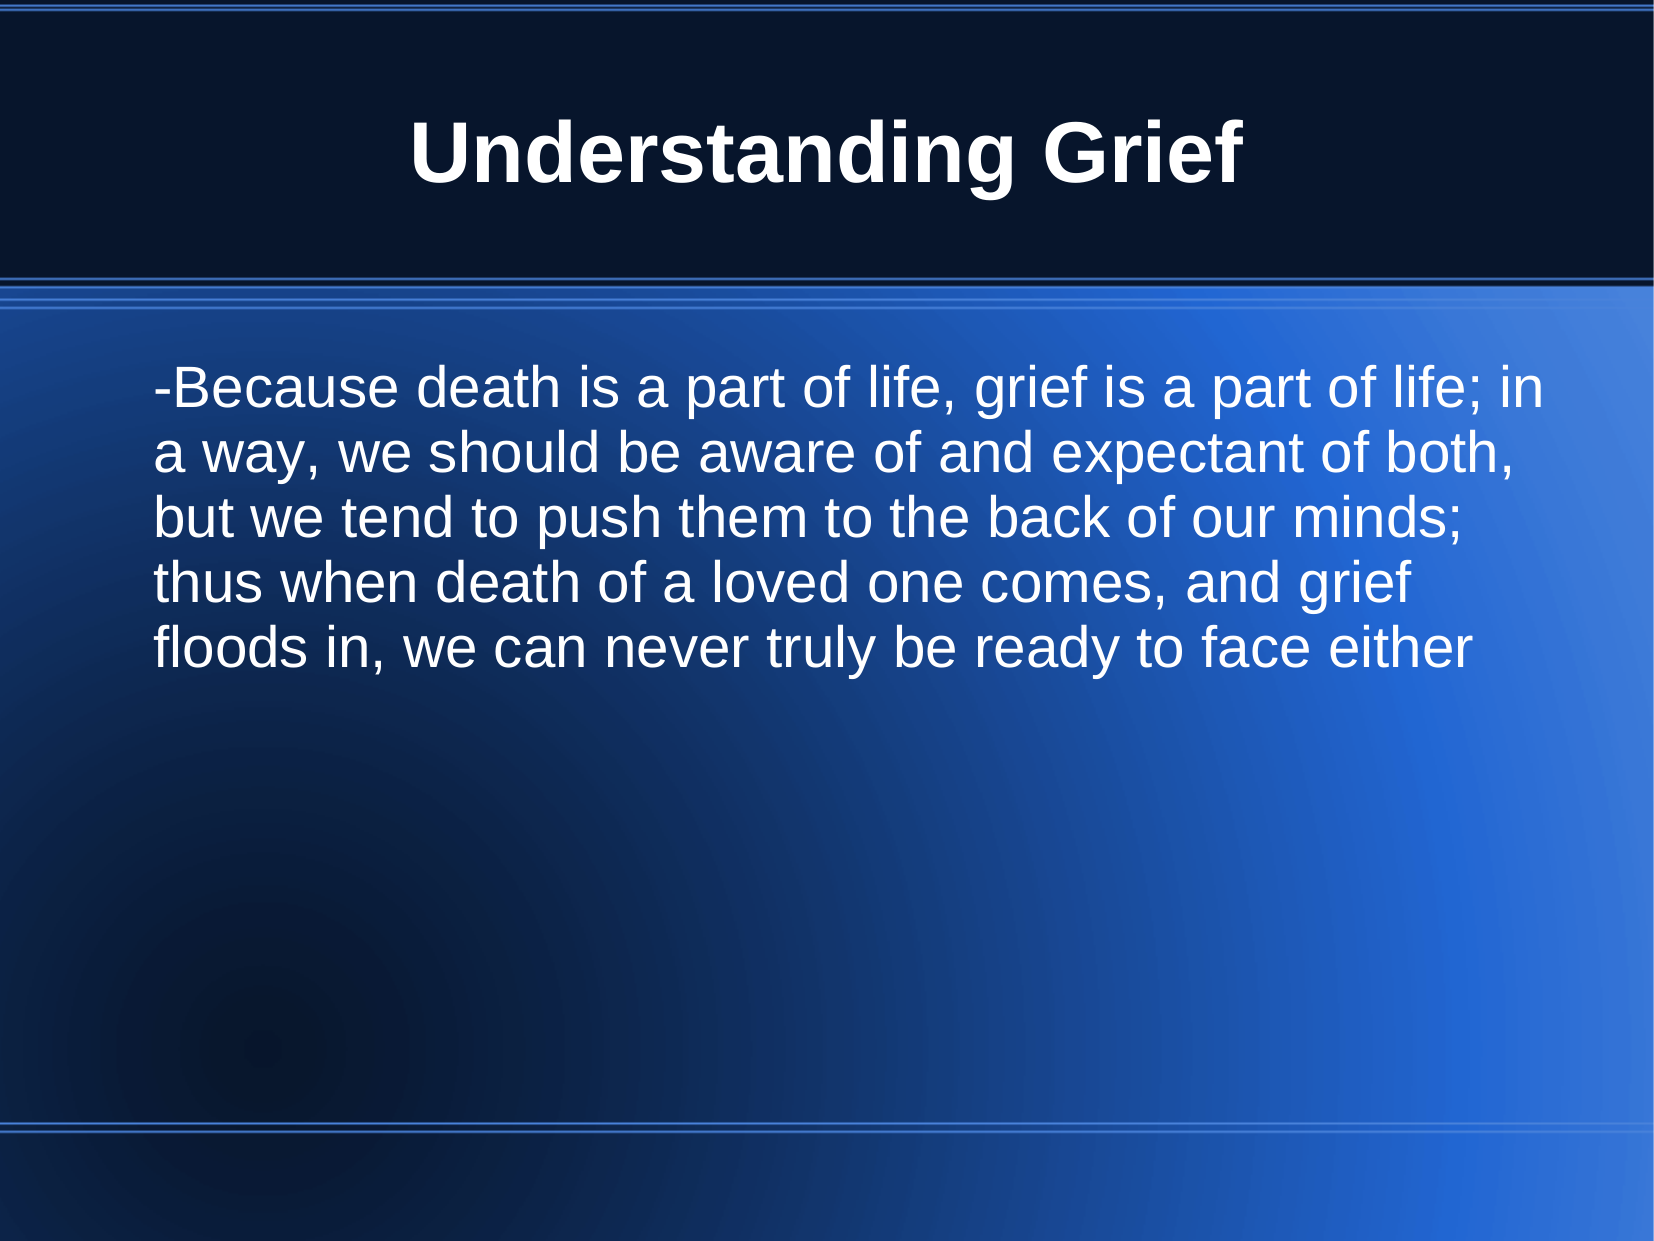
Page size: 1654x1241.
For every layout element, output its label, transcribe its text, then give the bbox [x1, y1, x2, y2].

title Understanding Grief [82, 49, 1571, 257]
list -Because death is a part of life, grief is a part of life; in a way, we should be aware of and expectant of both, but we tend to push them to the back of our minds; thus when death of a loved one comes, and grief floods in, we can never truly be ready to face either [82, 355, 1571, 1058]
picture [0, 0, 1654, 1241]
